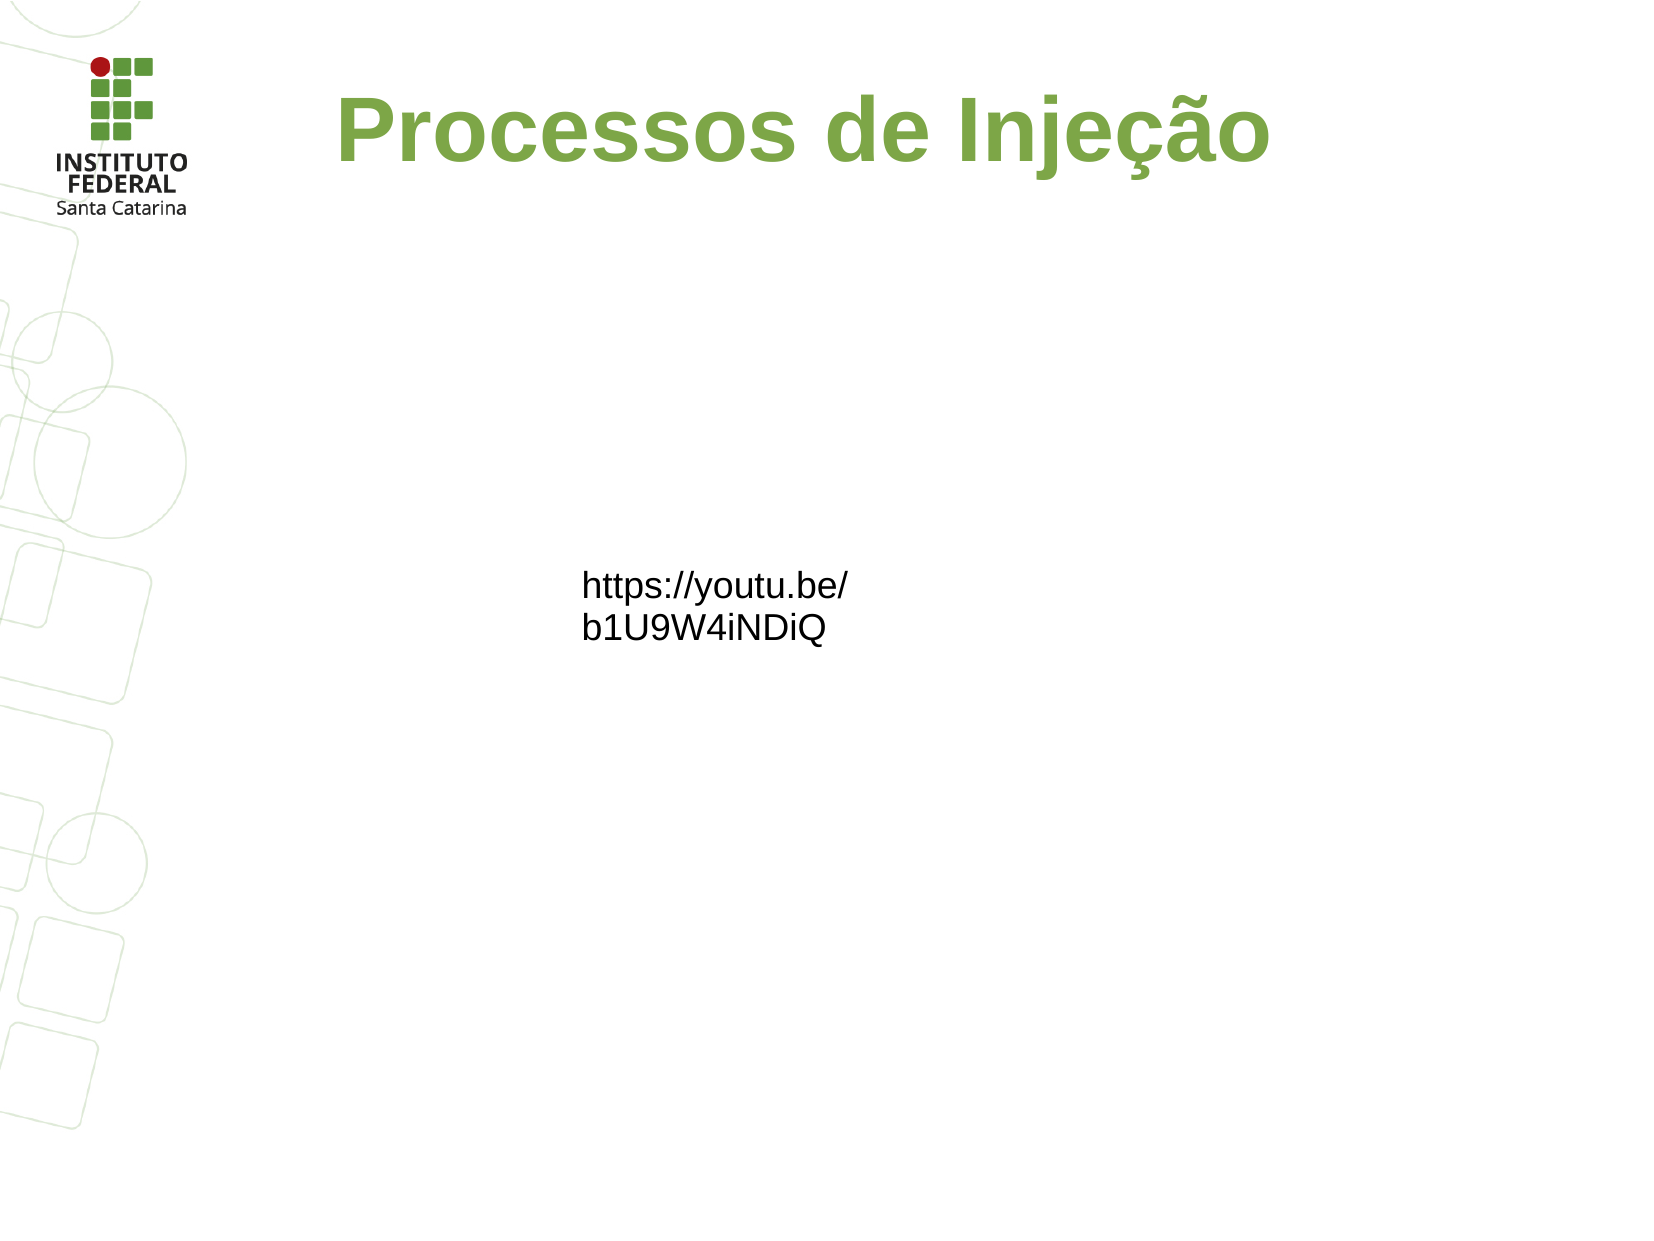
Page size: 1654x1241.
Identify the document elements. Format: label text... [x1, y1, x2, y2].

text_box Processos de Injeção [295, 70, 1607, 189]
text_box https://youtu.be/b1U9W4iNDiQ [566, 557, 1109, 615]
picture [0, 1, 1654, 1170]
